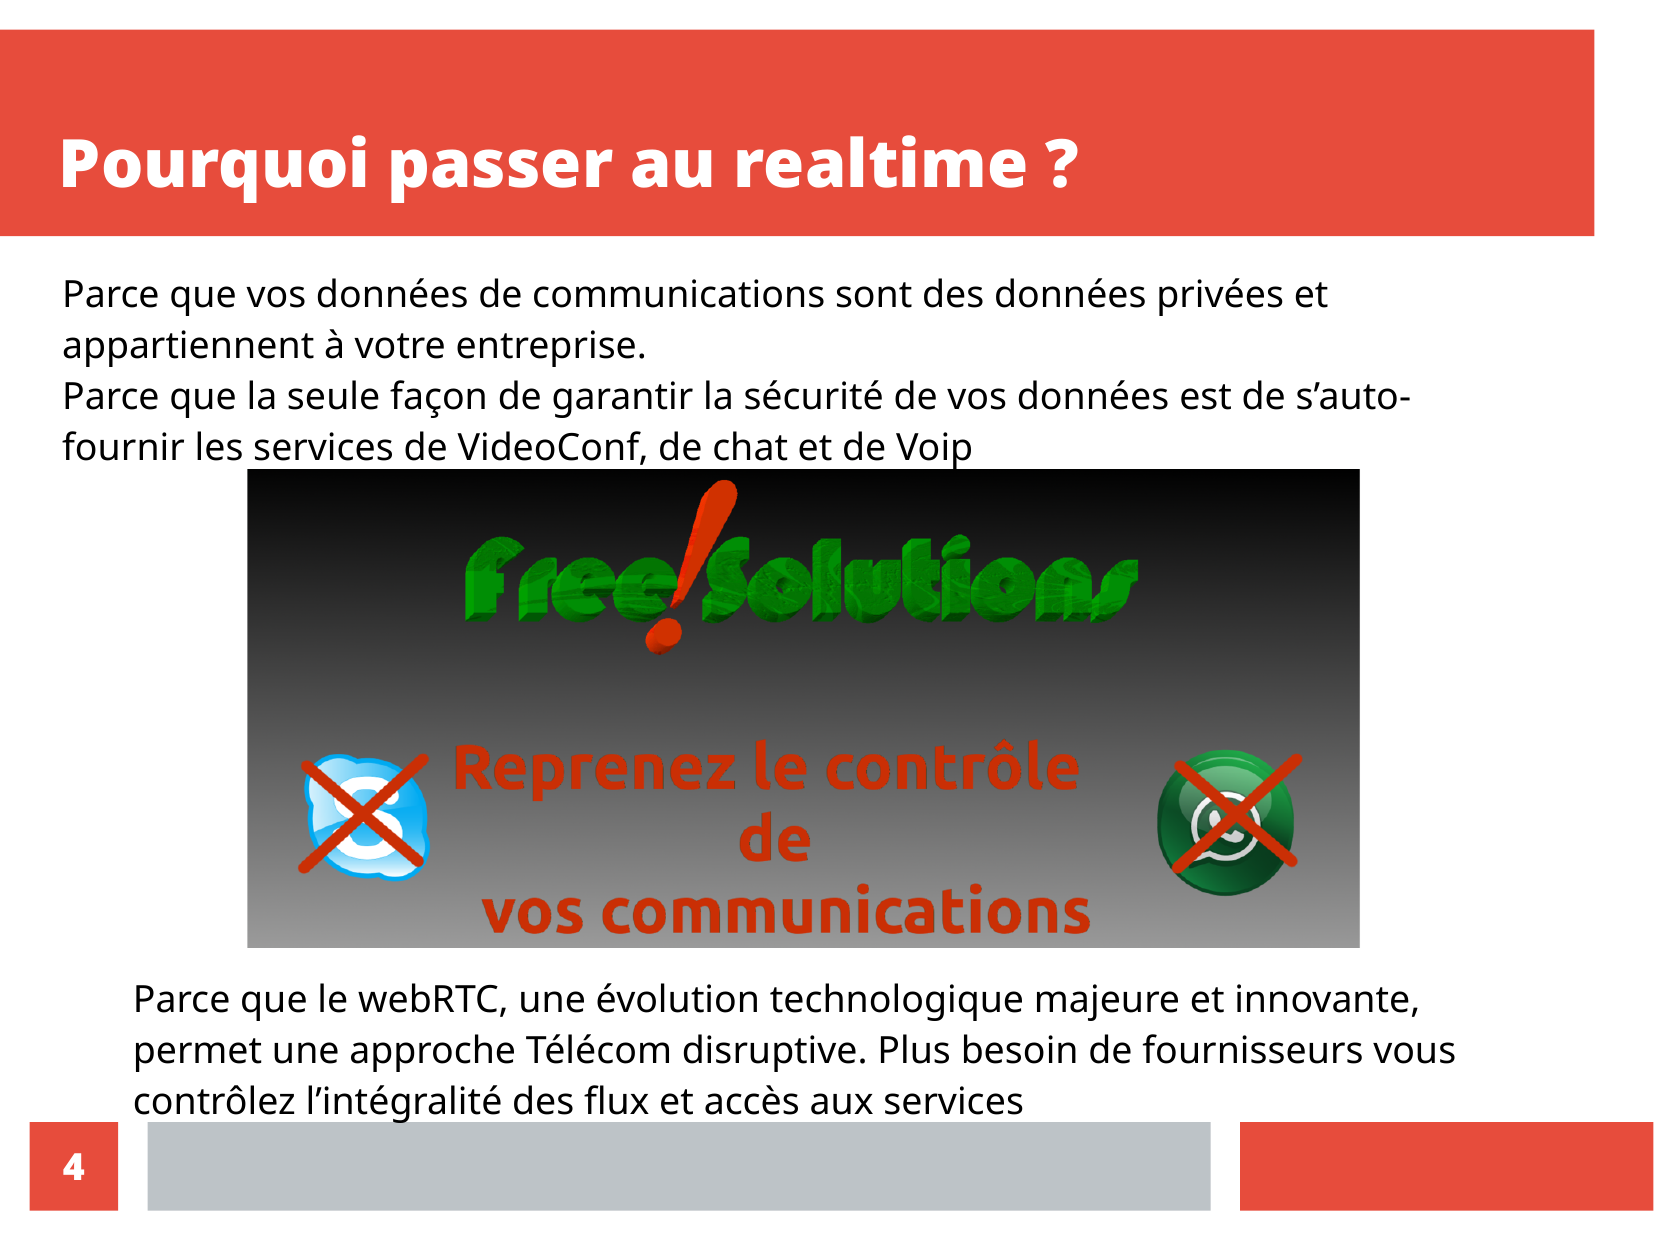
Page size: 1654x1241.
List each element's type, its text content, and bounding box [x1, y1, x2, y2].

text_box Parce que vos données de communications sont des données privées et appartiennent à votre entreprise. Parce que la seule façon de garantir la sécurité de vos données est de s’auto-fournir les services de VideoConf, de chat et de Voip [47, 259, 1536, 449]
picture [59, 469, 1565, 948]
title Pourquoi passer au realtime ? [59, 59, 1595, 207]
text_box Parce que le webRTC, une évolution technologique majeure et innovante, permet une approche Télécom disruptive. Plus besoin de fournisseurs vous contrôlez l’intégralité des flux et accès aux services [118, 964, 1560, 1111]
